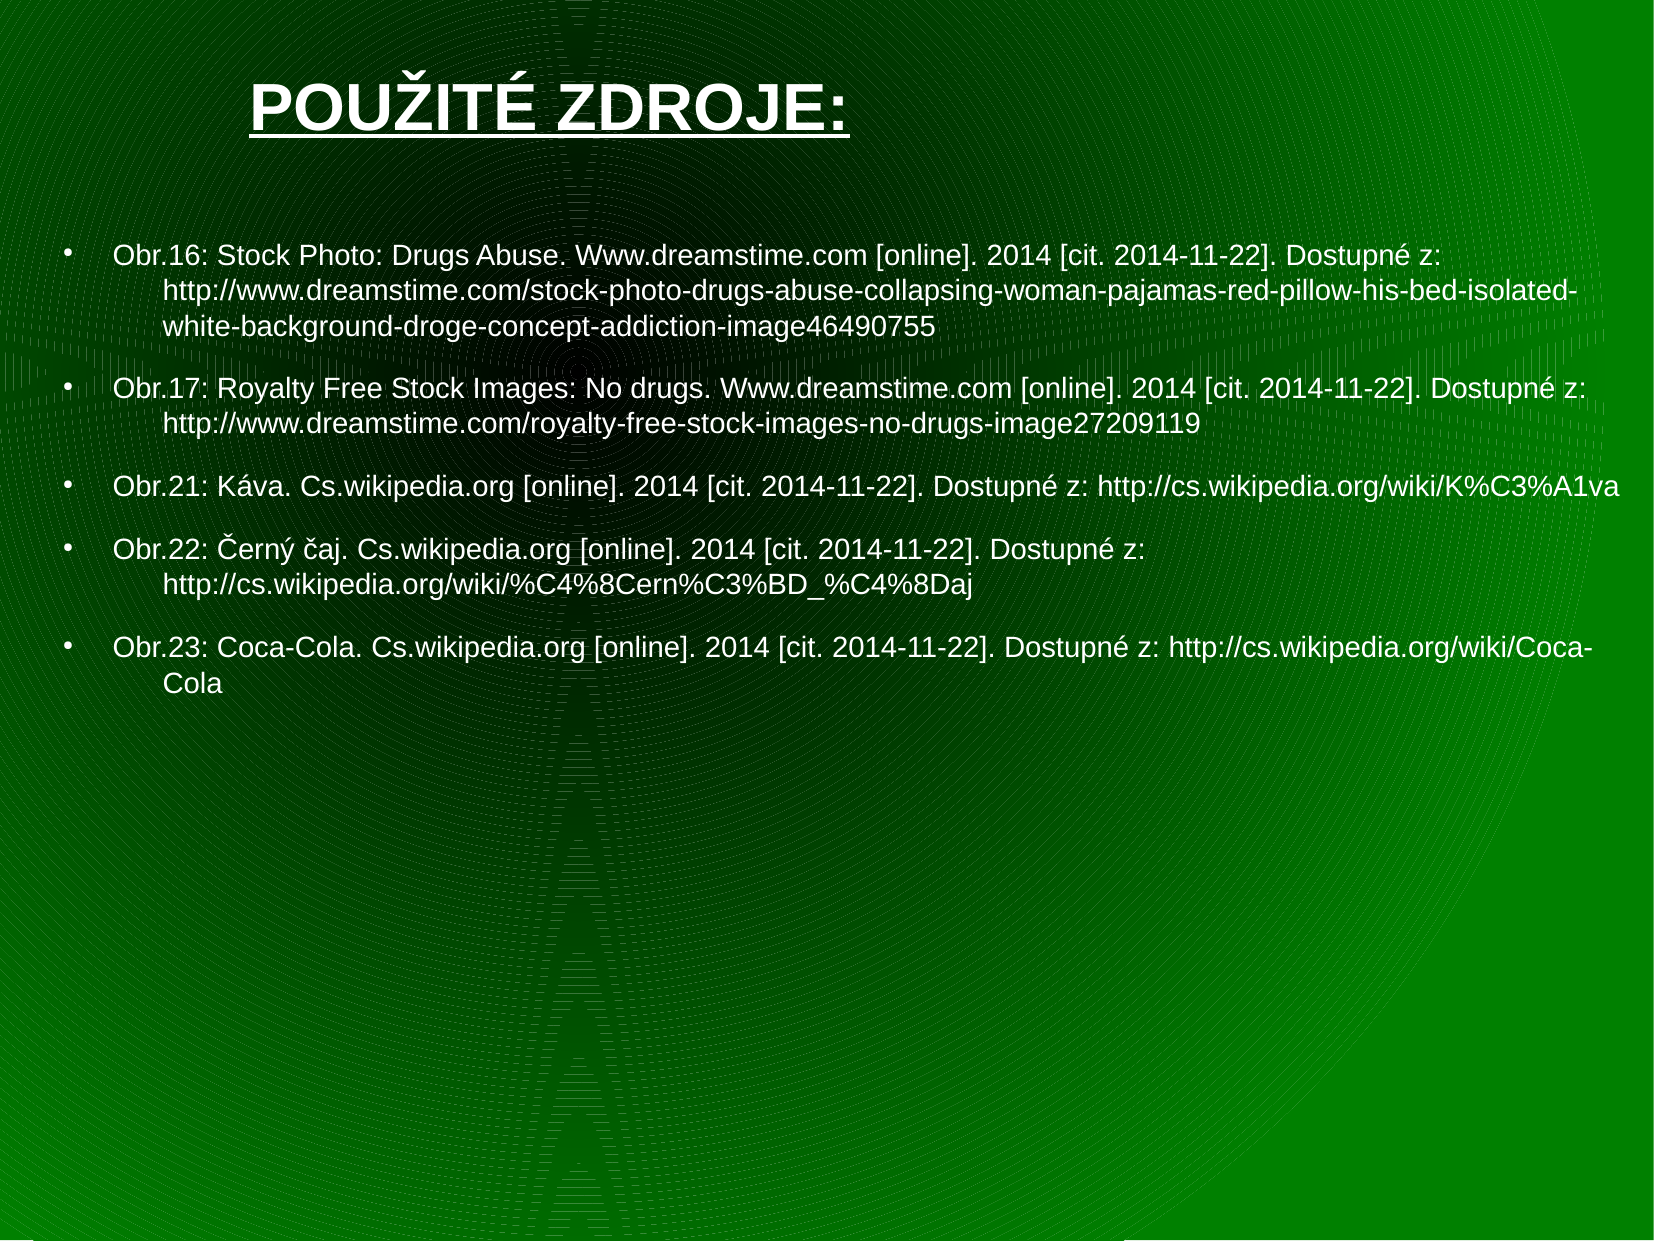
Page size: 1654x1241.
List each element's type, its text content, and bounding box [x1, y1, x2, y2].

list Obr.16: Stock Photo: Drugs Abuse. Www.dreamstime.com [online]. 2014 [cit. 2014-11-22]. Dostupné z: http://www.dreamstime.com/stock-photo-drugs-abuse-collapsing-woman-pajamas-red-pillow-his-bed-isolated-white-background-droge-concept-addiction-image46490755 Obr.17: Royalty Free Stock Images: No drugs. Www.dreamstime.com [online]. 2014 [cit. 2014-11-22]. Dostupné z: http://www.dreamstime.com/royalty-free-stock-images-no-drugs-image27209119 Obr.21: Káva. Cs.wikipedia.org [online]. 2014 [cit. 2014-11-22]. Dostupné z: http://cs.wikipedia.org/wiki/K%C3%A1va Obr.22: Černý čaj. Cs.wikipedia.org [online]. 2014 [cit. 2014-11-22]. Dostupné z: http://cs.wikipedia.org/wiki/%C4%8Cern%C3%BD_%C4%8Daj Obr.23: Coca-Cola. Cs.wikipedia.org [online]. 2014 [cit. 2014-11-22]. Dostupné z: http://cs.wikipedia.org/wiki/Coca-Cola [29, 236, 1625, 737]
title POUŽITÉ ZDROJE: [82, 0, 1571, 208]
